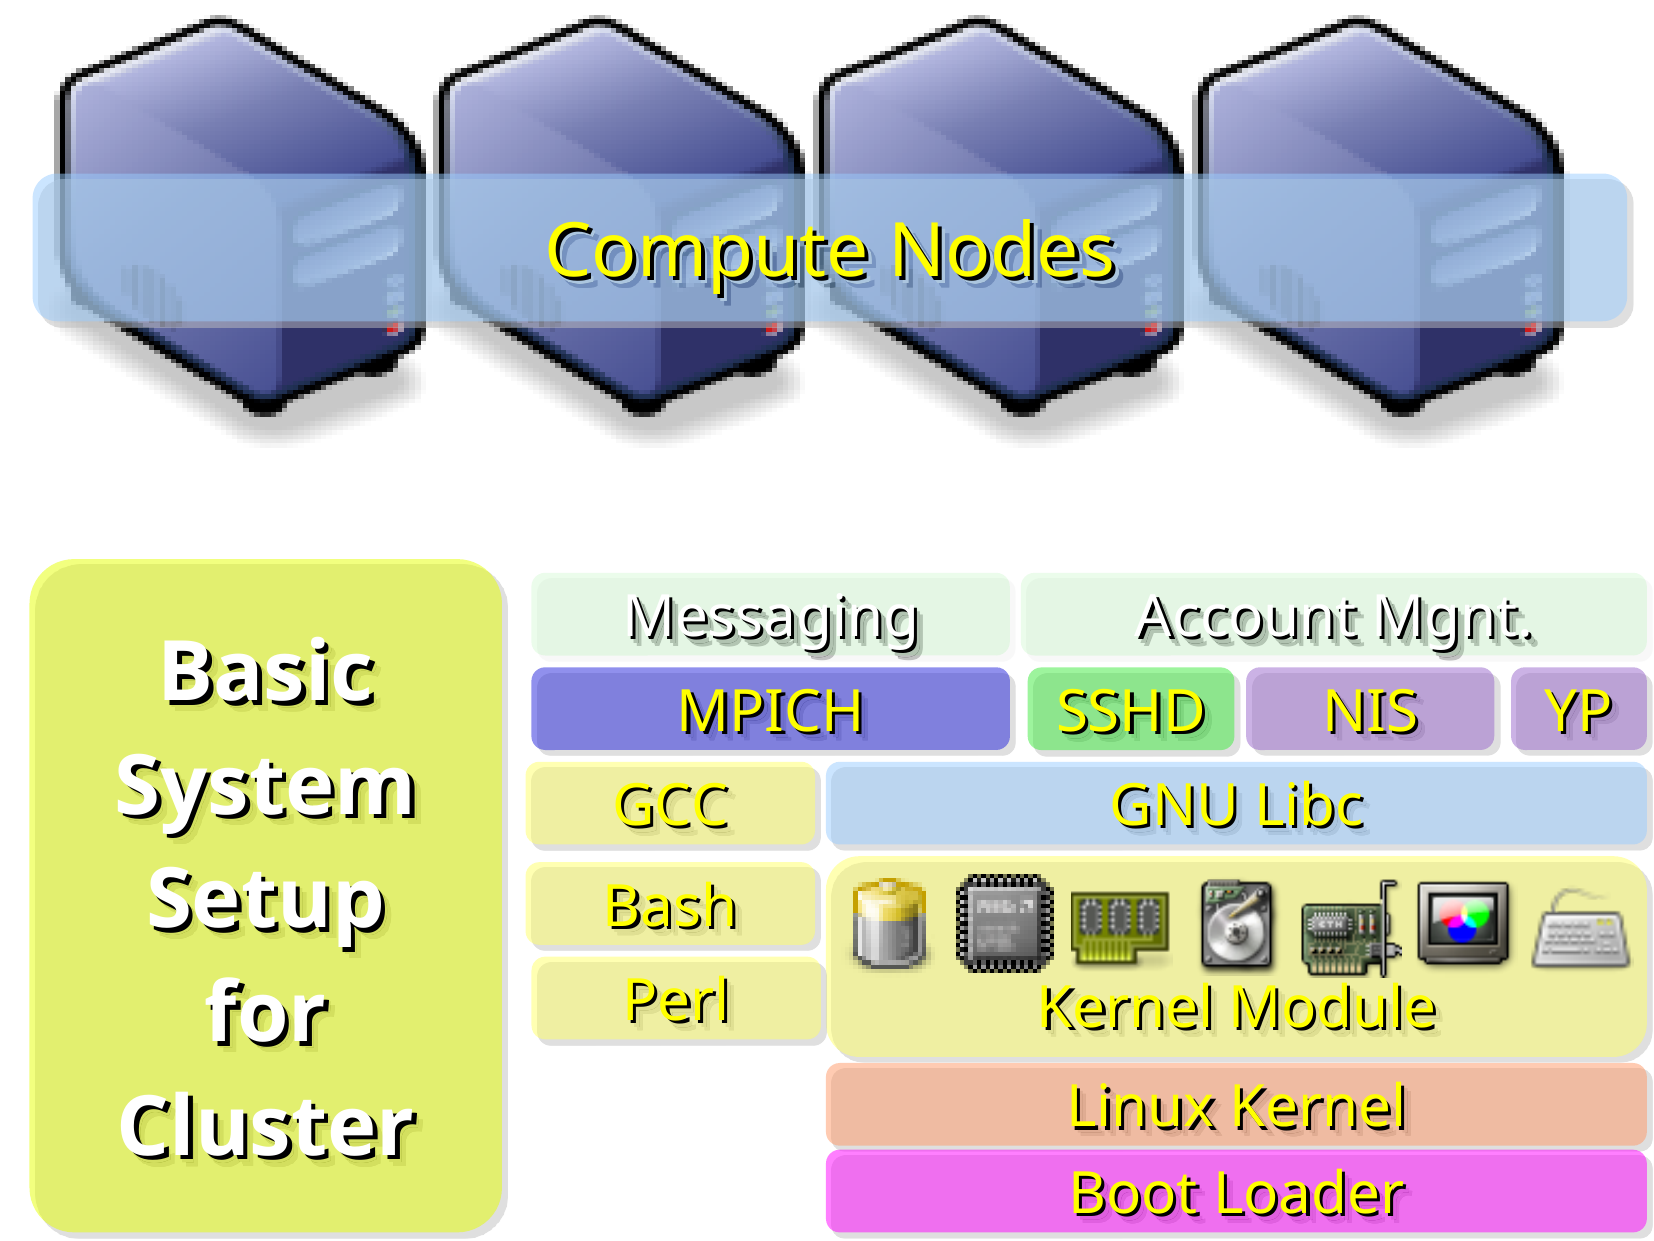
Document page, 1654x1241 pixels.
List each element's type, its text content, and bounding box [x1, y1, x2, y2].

picture [27, 2, 1609, 502]
picture [1071, 874, 1173, 978]
text_box Compute Nodes [32, 173, 1628, 322]
text_box GNU Libc [825, 761, 1647, 845]
picture [956, 874, 1059, 978]
text_box Basic System Setup for Cluster [29, 559, 502, 1233]
text_box Messaging [531, 572, 1010, 656]
text_box Boot Loader [825, 1149, 1647, 1233]
text_box GCC [525, 761, 816, 845]
text_box SSHD [1027, 667, 1235, 751]
picture [1185, 876, 1287, 976]
picture [1414, 874, 1518, 978]
text_box YP [1511, 667, 1647, 751]
picture [1300, 874, 1402, 978]
text_box Kernel Module [825, 856, 1647, 1057]
picture [841, 874, 944, 978]
text_box MPICH [531, 667, 1010, 751]
text_box Bash [525, 862, 816, 945]
text_box Linux Kernel [825, 1062, 1647, 1146]
text_box Perl [531, 956, 821, 1040]
text_box Account Mgnt. [1020, 572, 1647, 656]
text_box NIS [1246, 667, 1495, 751]
picture [1530, 874, 1634, 978]
